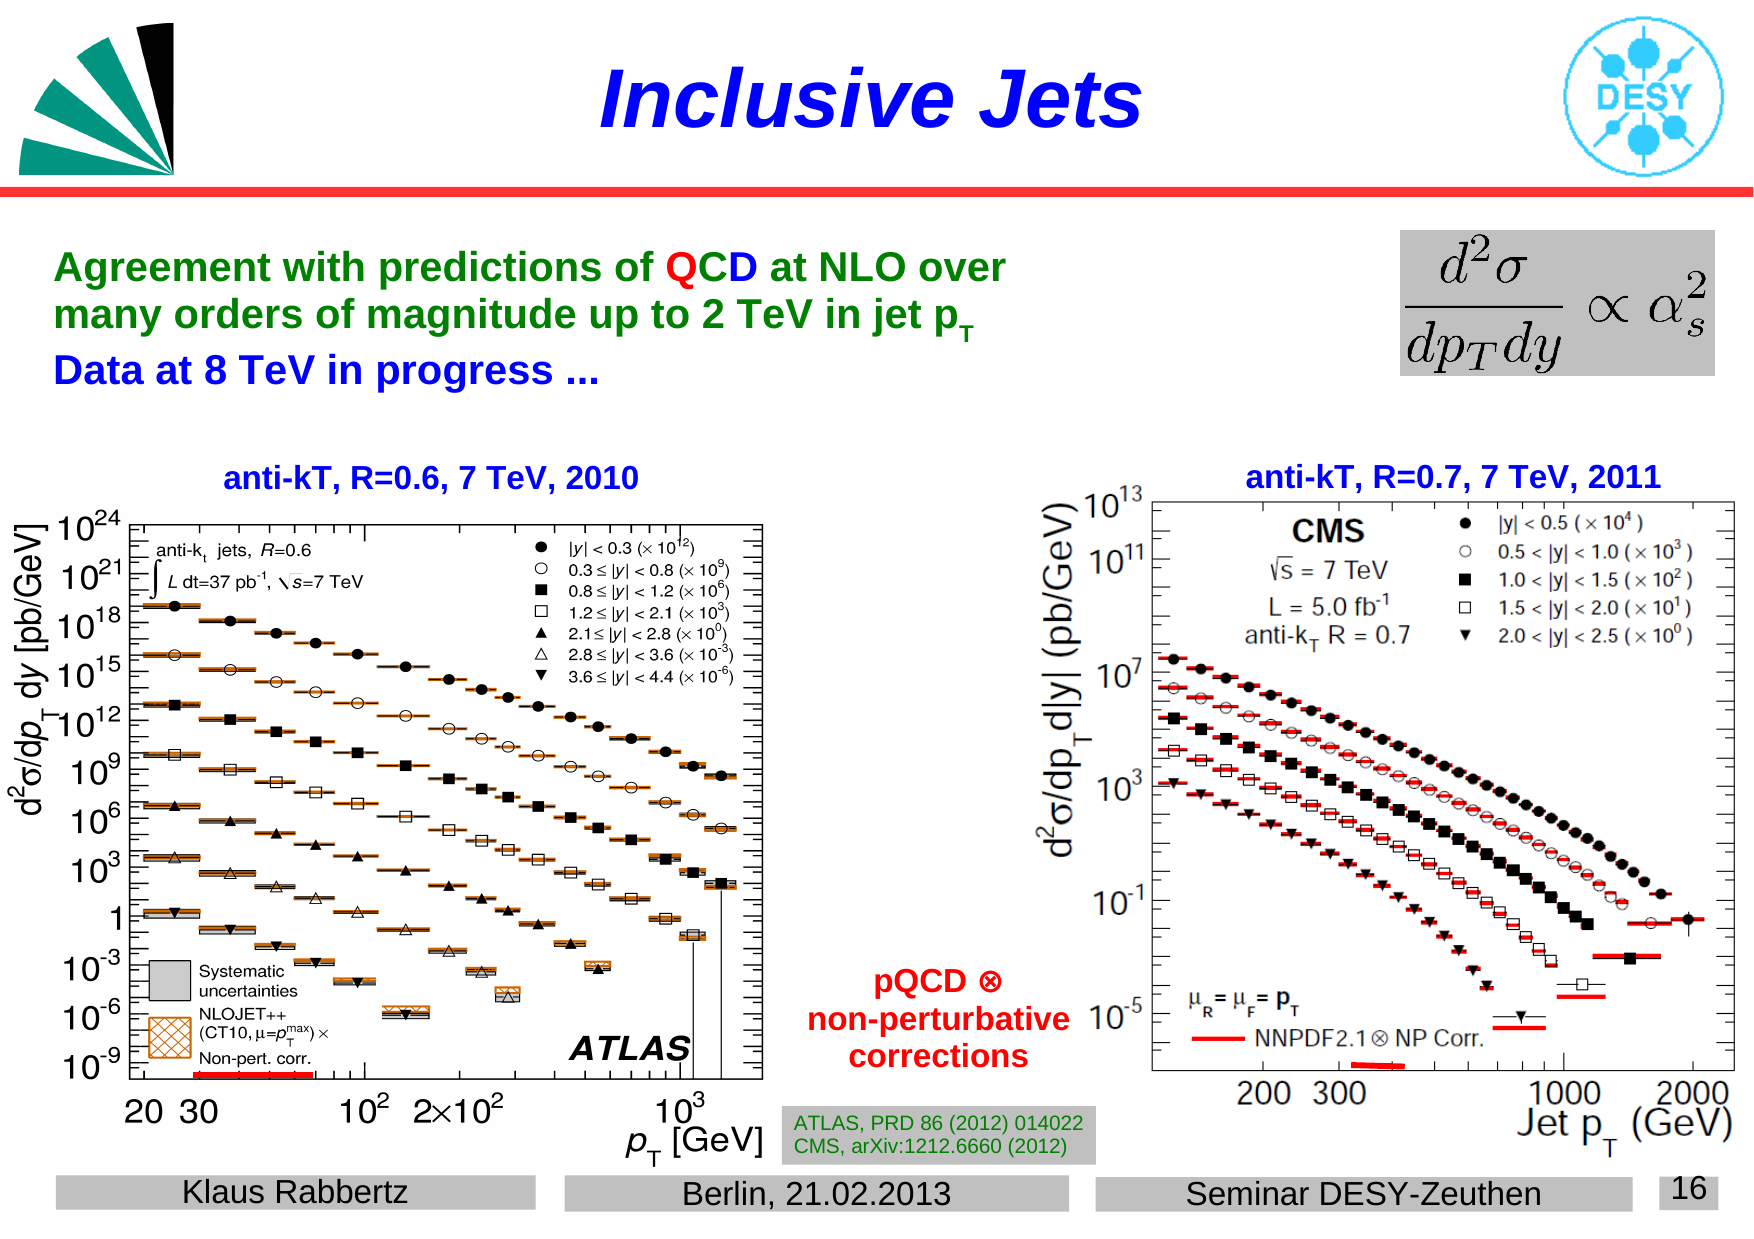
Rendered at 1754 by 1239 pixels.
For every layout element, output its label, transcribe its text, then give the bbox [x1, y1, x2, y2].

title Inclusive Jets [220, 16, 1525, 182]
picture [6, 505, 769, 1170]
text_box ATLAS, PRD 86 (2012) 014022 CMS, arXiv:1212.6660 (2012) [781, 1106, 1096, 1165]
text_box pQCD ⊗ non-perturbative corrections [795, 956, 1082, 1081]
picture [1559, 12, 1729, 182]
picture [19, 23, 174, 177]
picture [1029, 481, 1749, 1167]
text_box anti-kT, R=0.7, 7 TeV, 2011 [1233, 452, 1675, 502]
text_box Agreement with predictions of QCD at NLO over many orders of magnitude up to 2 TeV in jet pT Data at 8 TeV in progress ... [41, 238, 1079, 435]
text_box anti-kT, R=0.6, 7 TeV, 2010 [211, 453, 652, 503]
picture [1400, 230, 1716, 376]
